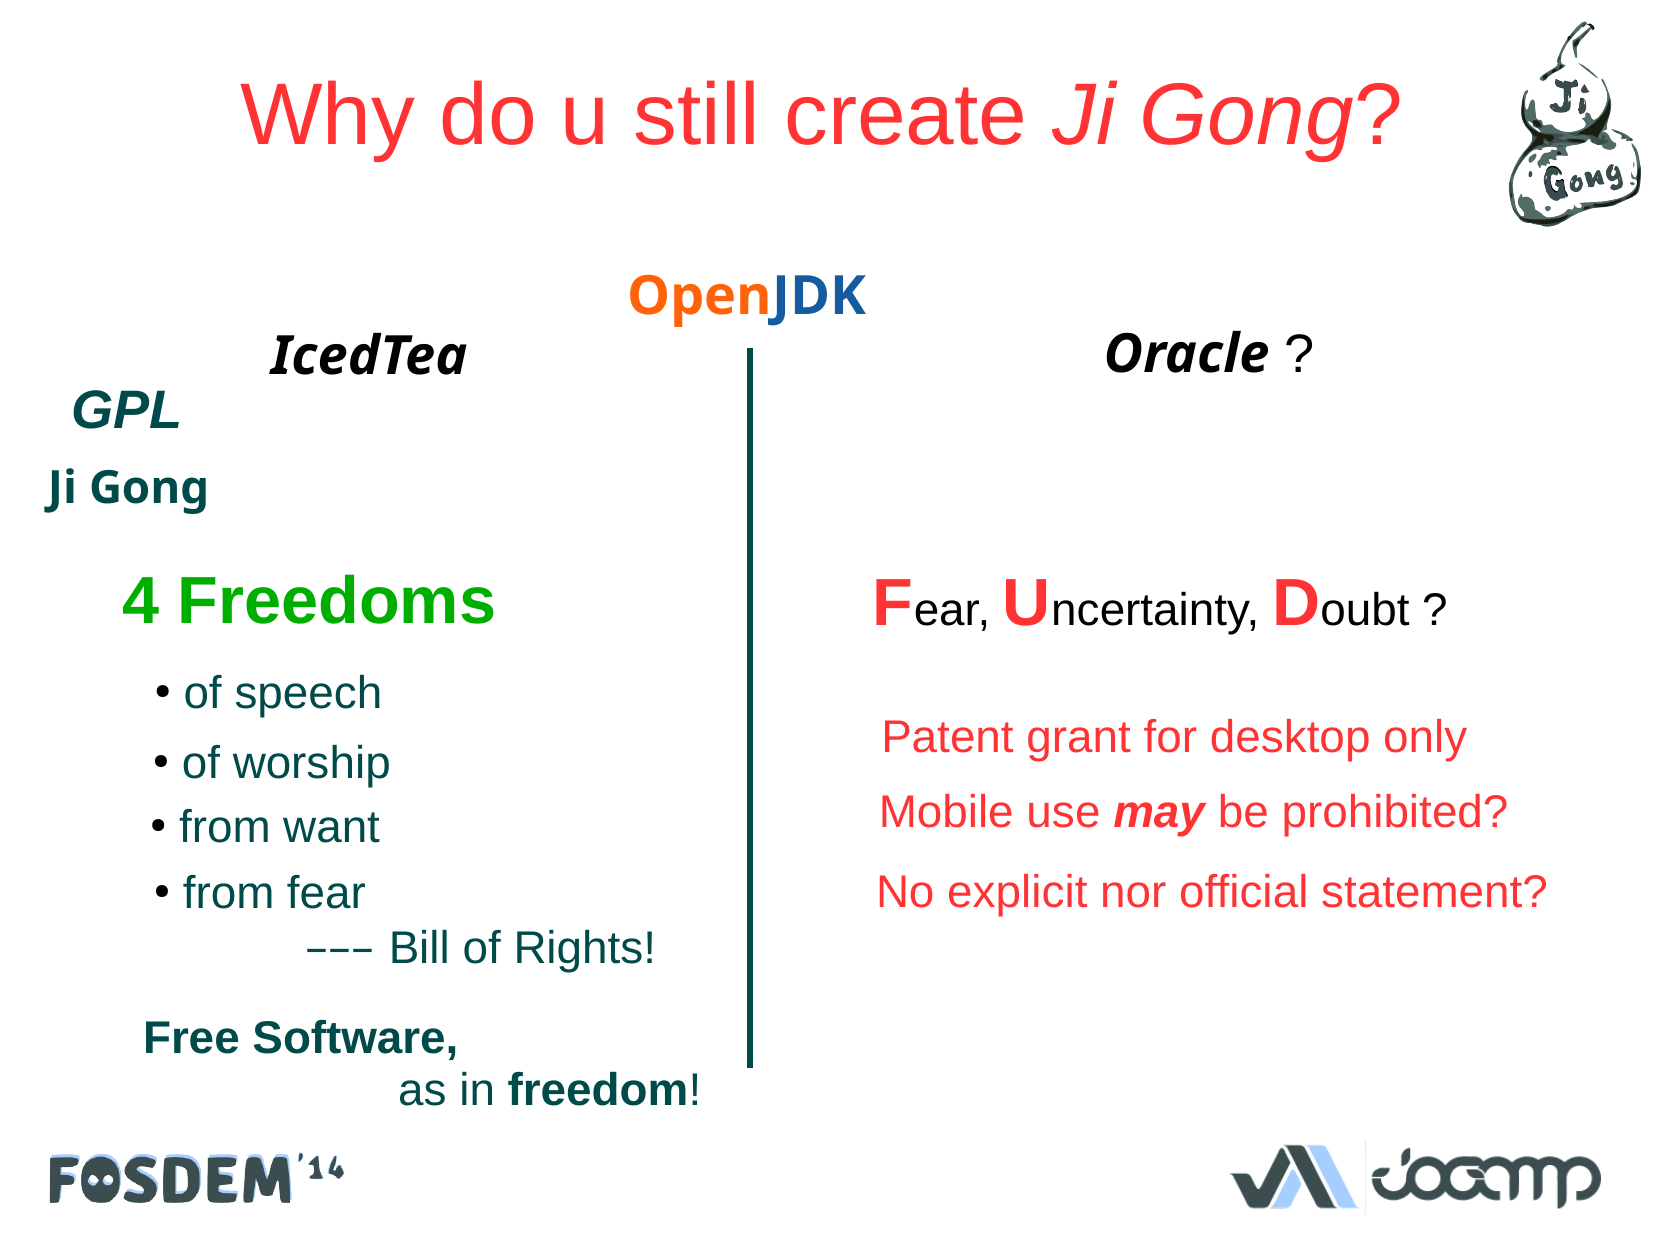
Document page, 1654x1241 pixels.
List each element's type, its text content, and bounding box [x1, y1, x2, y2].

text_box Mobile use may be prohibited? [864, 753, 1630, 820]
text_box Patent grant for desktop only [866, 677, 1576, 744]
text_box GPL [56, 372, 198, 448]
text_box of worship [138, 730, 439, 797]
title Why do u still create Ji Gong? [68, 45, 1576, 184]
text_box of speech [139, 660, 398, 727]
text_box 4 Freedoms [0, 555, 647, 646]
text_box OpenJDK [612, 249, 913, 327]
text_box No explicit nor official statement? [861, 832, 1582, 899]
text_box Ji Gong [33, 447, 364, 535]
text_box ––– Bill of Rights! [290, 913, 696, 982]
picture [0, 914, 400, 1241]
text_box Fear, Uncertainty, Doubt ? [858, 557, 1624, 648]
text_box Free Software, as in freedom! [90, 1005, 796, 1123]
picture [1228, 1139, 1601, 1215]
text_box Oracle ? [1089, 306, 1334, 385]
text_box from want [135, 793, 421, 860]
text_box IcedTea [256, 308, 488, 387]
picture [1425, 19, 1654, 228]
text_box from fear [139, 860, 425, 927]
